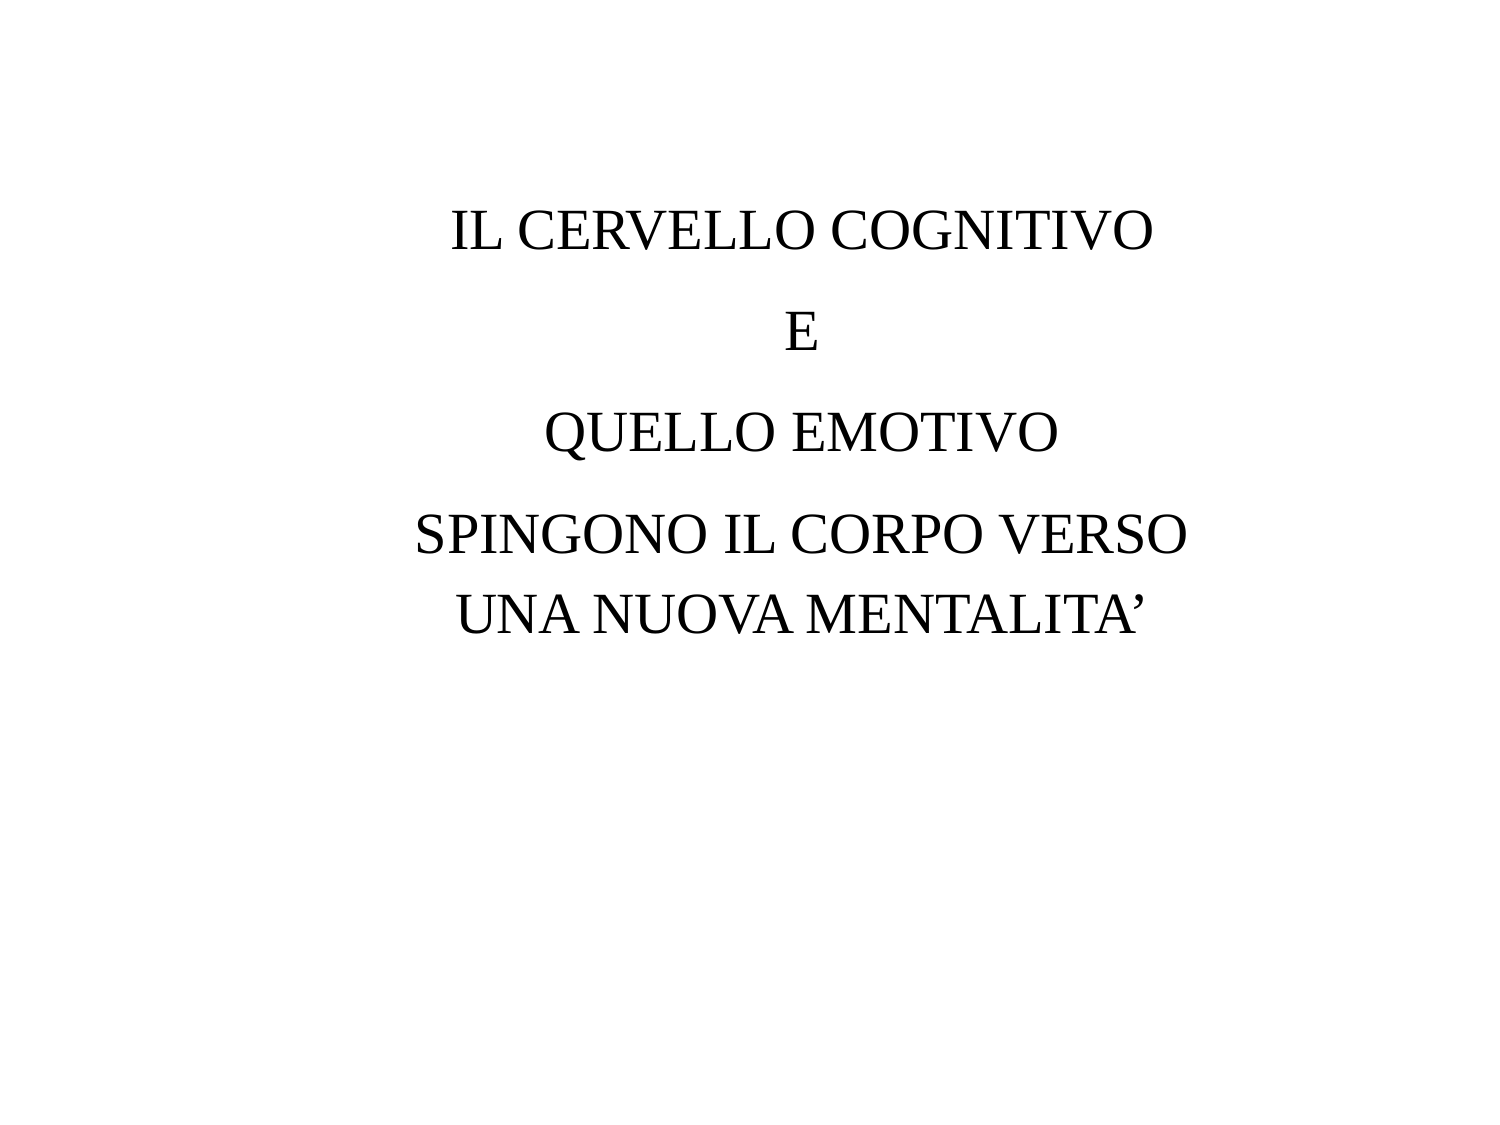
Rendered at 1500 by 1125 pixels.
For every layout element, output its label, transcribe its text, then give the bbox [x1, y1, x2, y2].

text_box IL CERVELLO COGNITIVO E QUELLO EMOTIVO SPINGONO IL CORPO VERSO UNA NUOVA MENTALITA’ [369, 173, 1235, 653]
